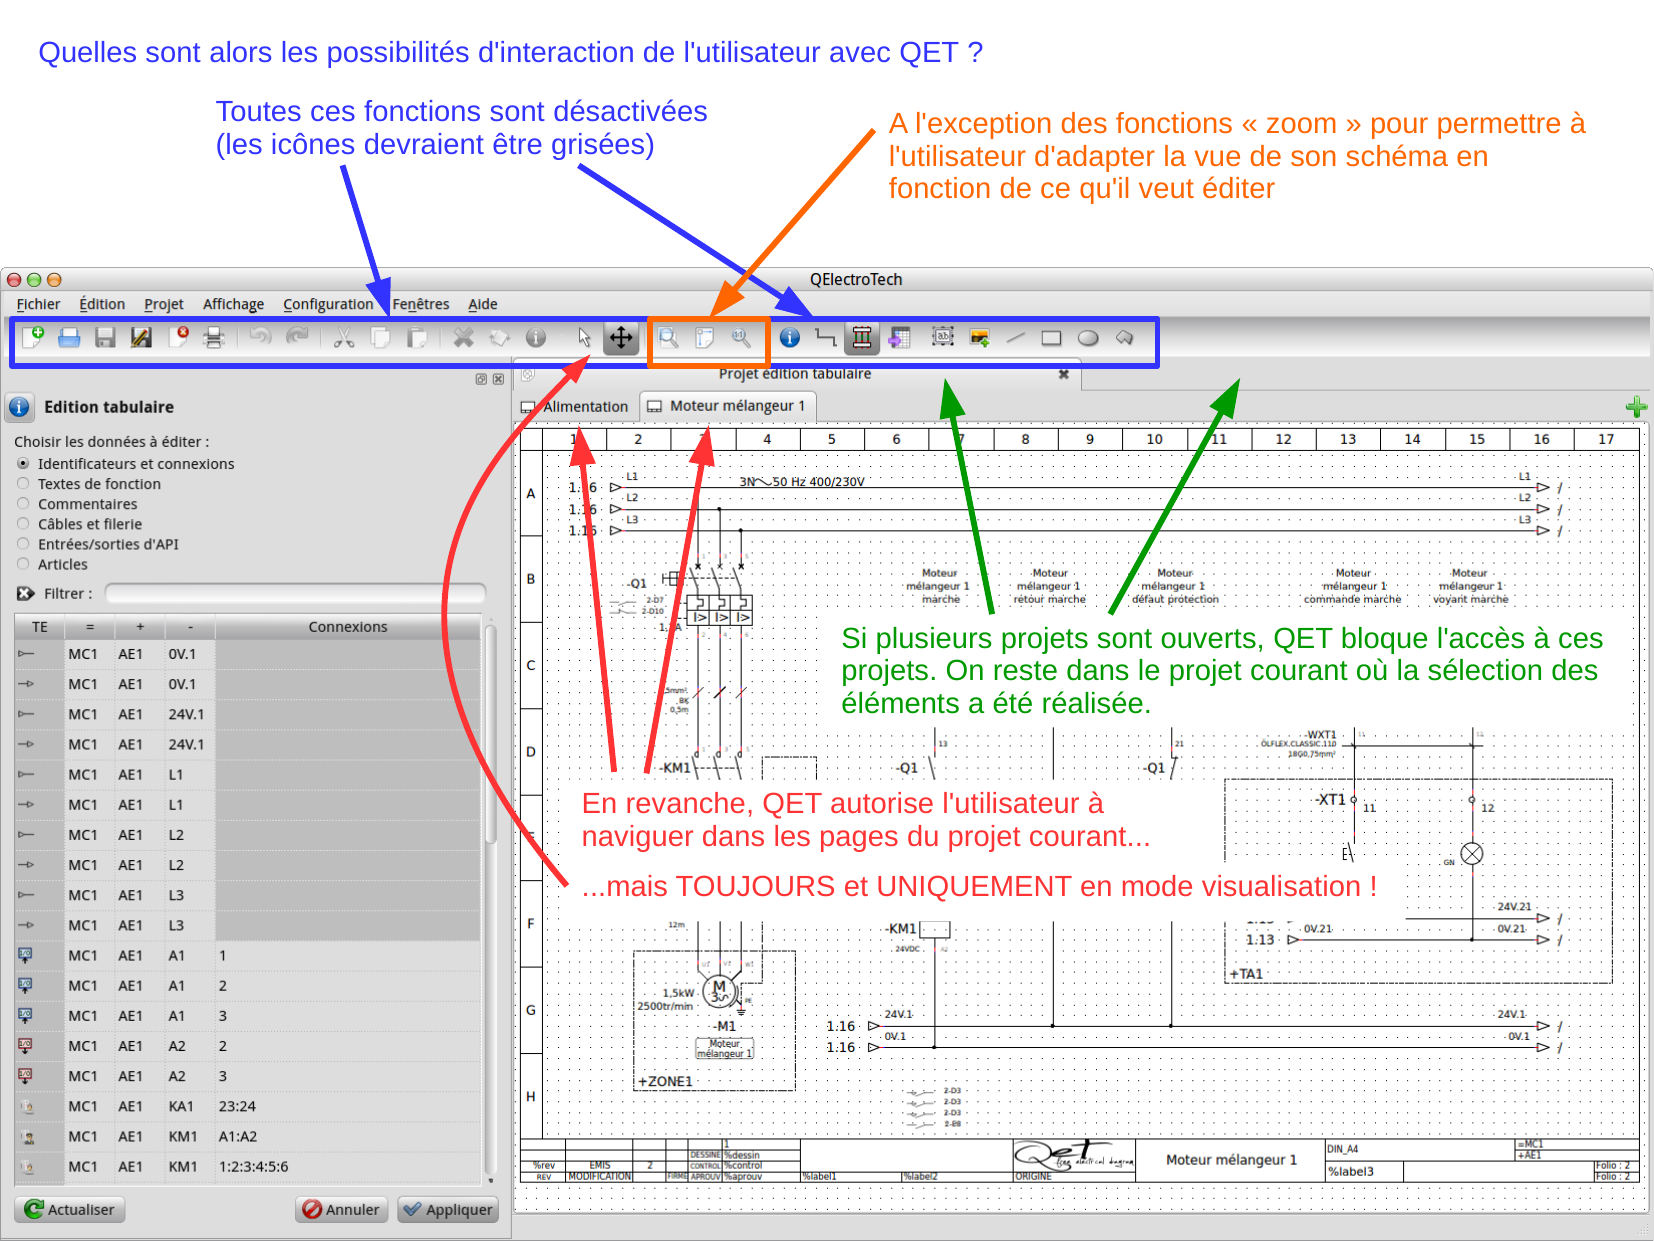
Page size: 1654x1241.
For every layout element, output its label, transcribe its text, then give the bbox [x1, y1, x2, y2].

text_box En revanche, QET autorise l'utilisateur à naviguer dans les pages du projet courant... [566, 779, 1217, 862]
text_box ...mais TOUJOURS et UNIQUEMENT en mode visualisation ! [566, 862, 1406, 922]
picture [653, 322, 765, 363]
picture [378, 267, 742, 316]
picture [15, 322, 647, 363]
picture [771, 322, 1155, 363]
text_box Si plusieurs projets sont ouverts, QET bloque l'accès à ces projets. On reste dans le projet courant où la sélection des éléments a été réalisée. [826, 614, 1630, 728]
picture [716, 280, 799, 316]
picture [0, 267, 1654, 1241]
text_box Toutes ces fonctions sont désactivées (les icônes devraient être grisées) [200, 87, 733, 169]
text_box Quelles sont alors les possibilités d'interaction de l'utilisateur avec QET ? [23, 28, 1595, 88]
text_box A l'exception des fonctions « zoom » pour permettre à l'utilisateur d'adapter la vue de son schéma en fonction de ce qu'il veut éditer [874, 99, 1607, 213]
